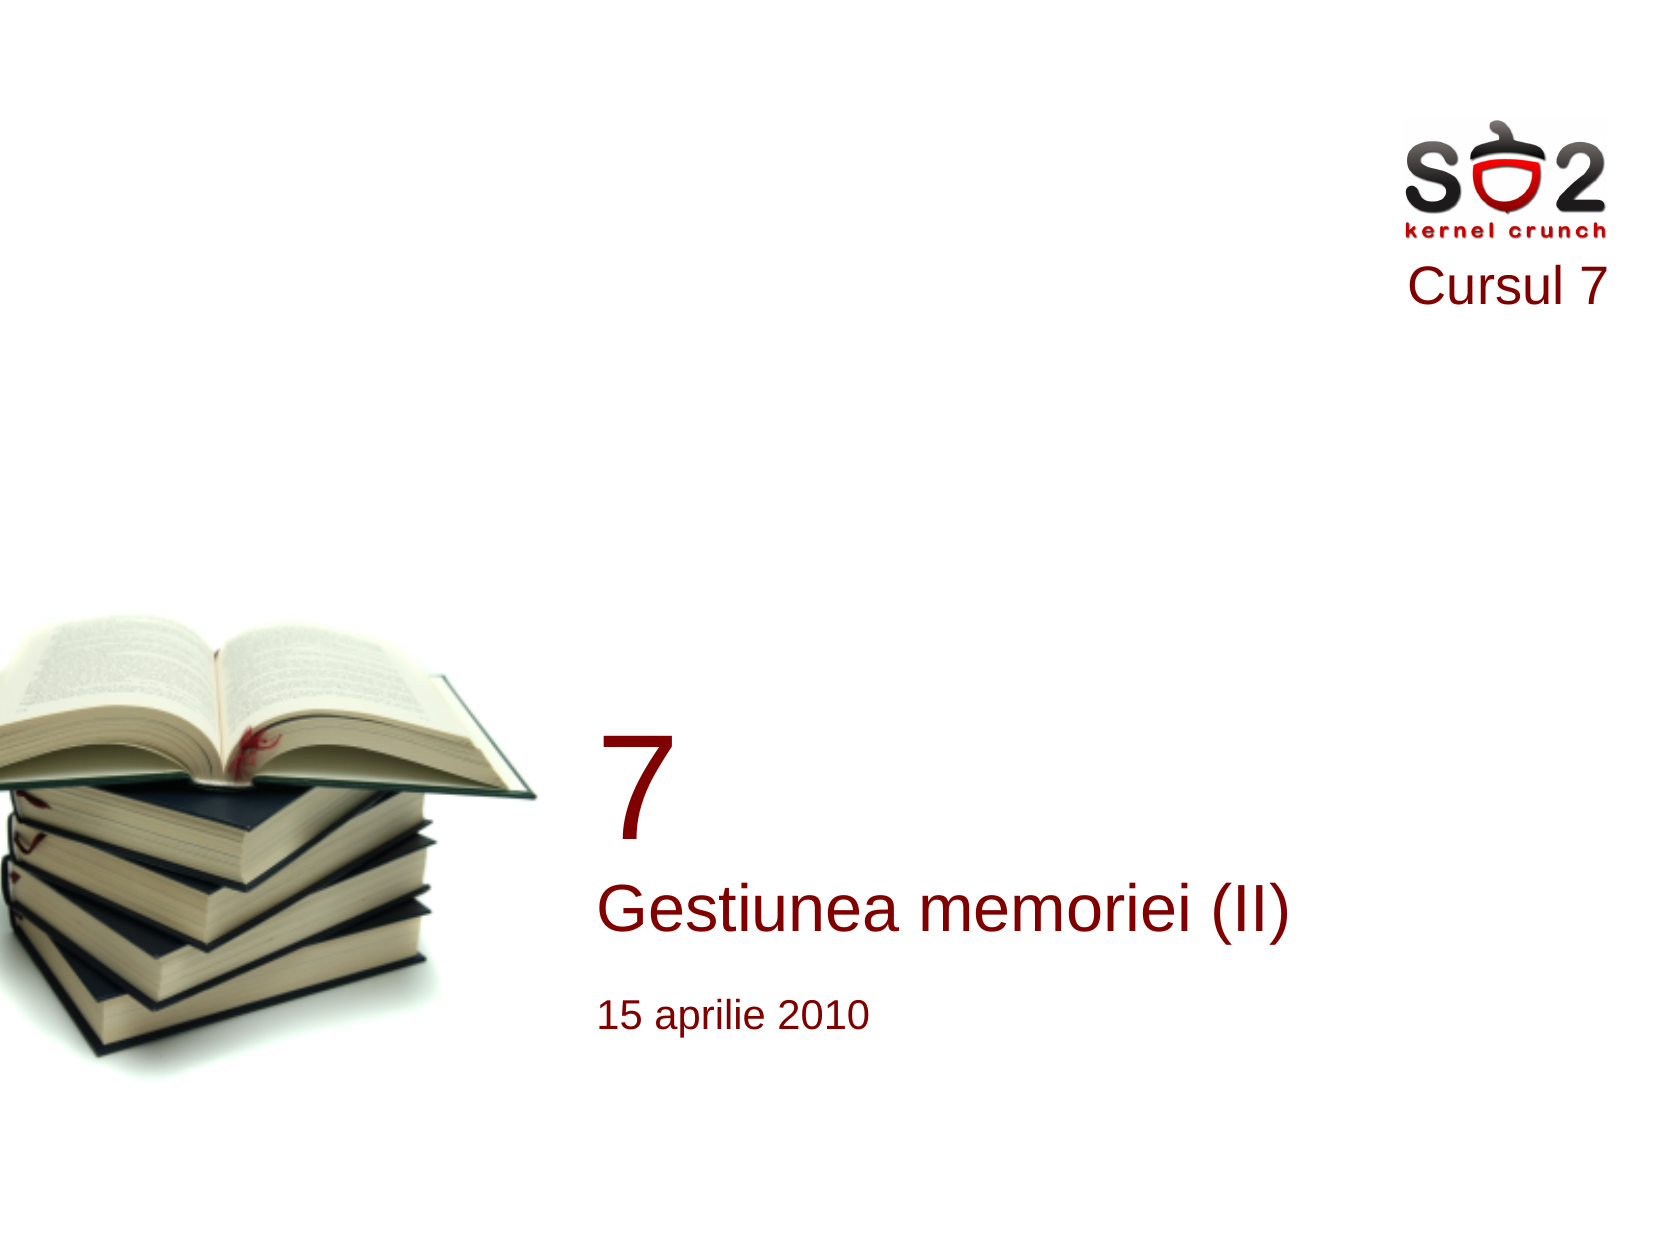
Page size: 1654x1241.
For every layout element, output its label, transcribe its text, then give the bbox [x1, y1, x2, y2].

subtitle 7 Gestiunea memoriei (II) 15 aprilie 2010 [561, 686, 1565, 1056]
title Cursul 7 [1387, 248, 1630, 323]
picture [1404, 118, 1607, 240]
picture [0, 599, 544, 1087]
